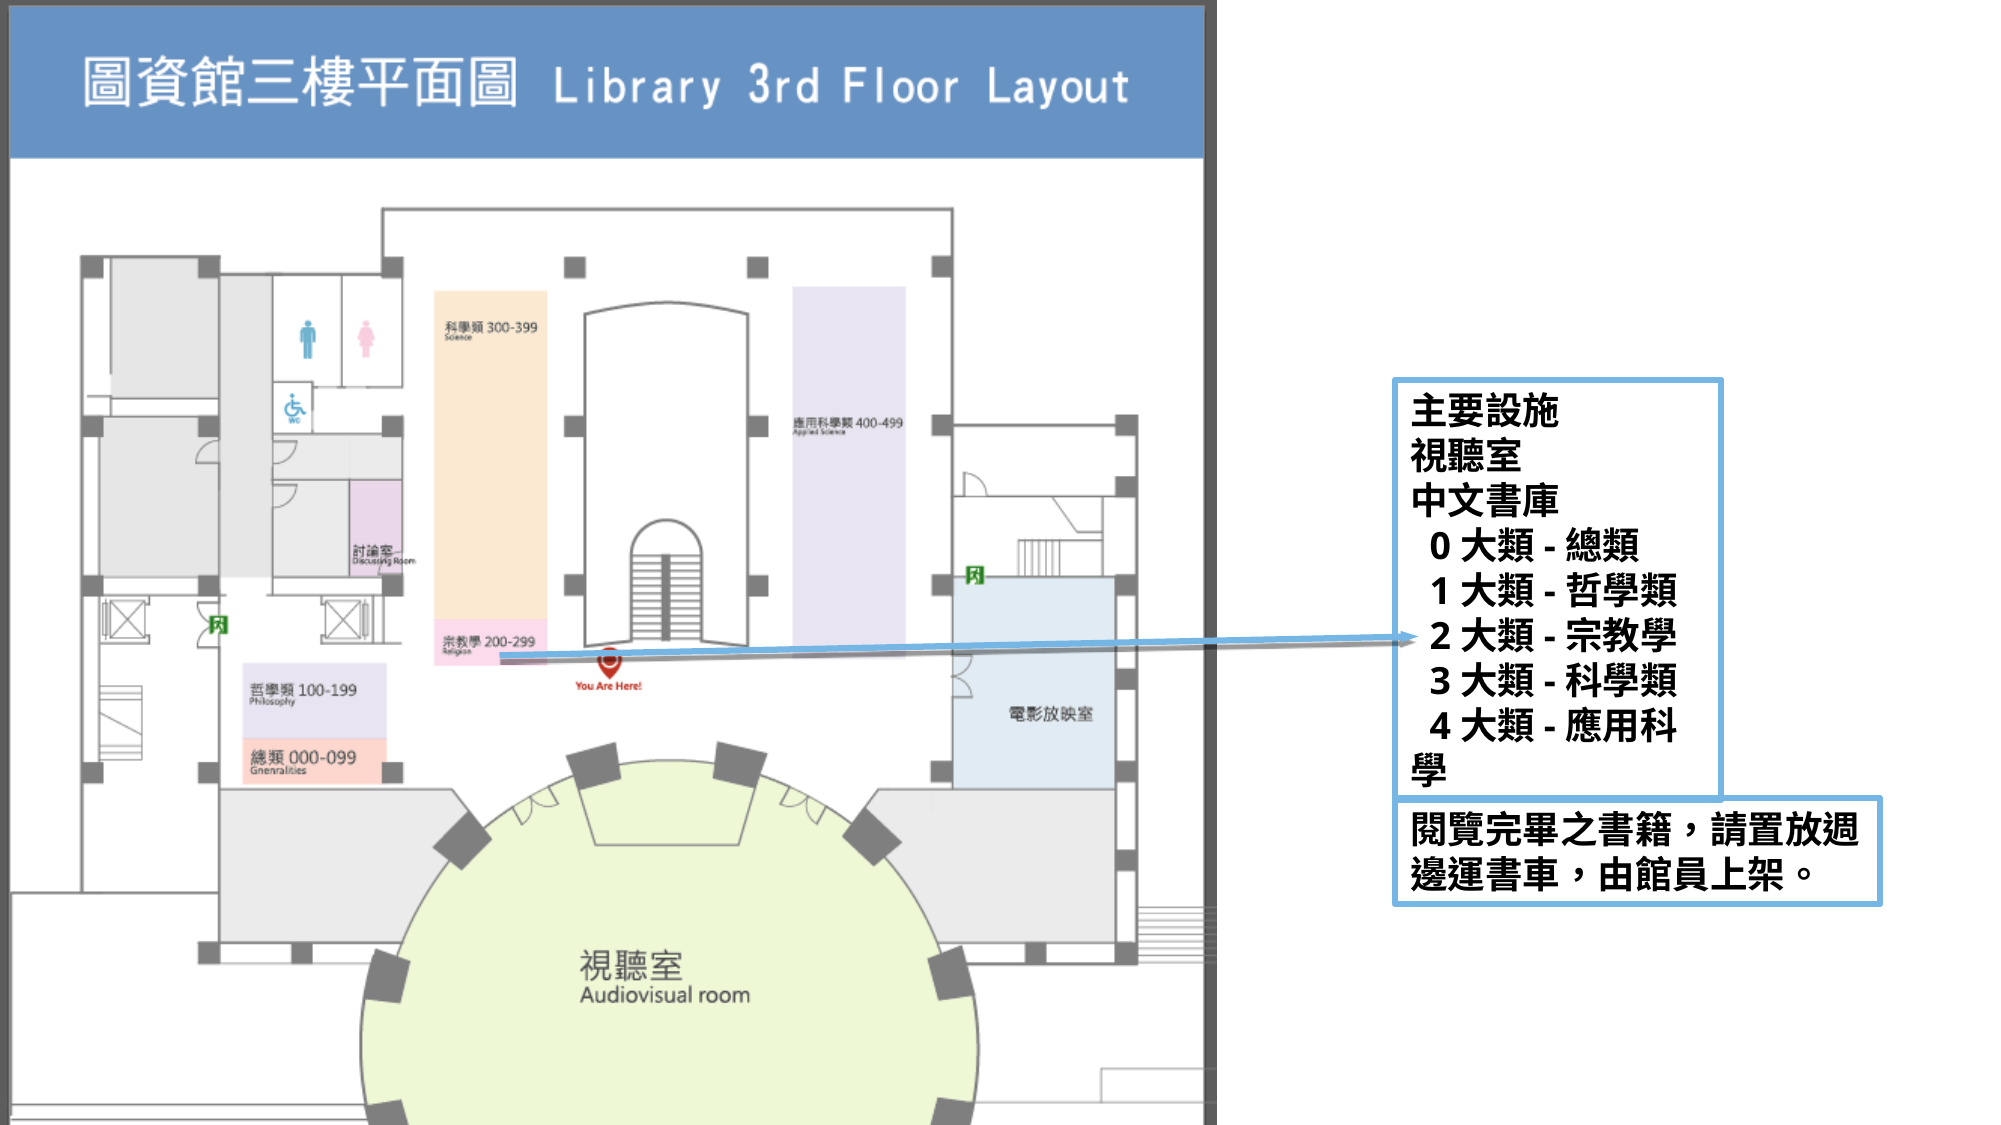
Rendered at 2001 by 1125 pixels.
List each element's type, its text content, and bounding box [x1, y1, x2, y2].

text_box 主要設施 視聽室 中文書庫 0大類-總類 1大類-哲學類 2大類-宗教學 3大類-科學類 4大類-應用科學 [1395, 379, 1722, 759]
text_box 閱覽完畢之書籍，請置放週邊運書車，由館員上架。 [1395, 798, 1881, 905]
picture [0, 0, 1217, 1125]
